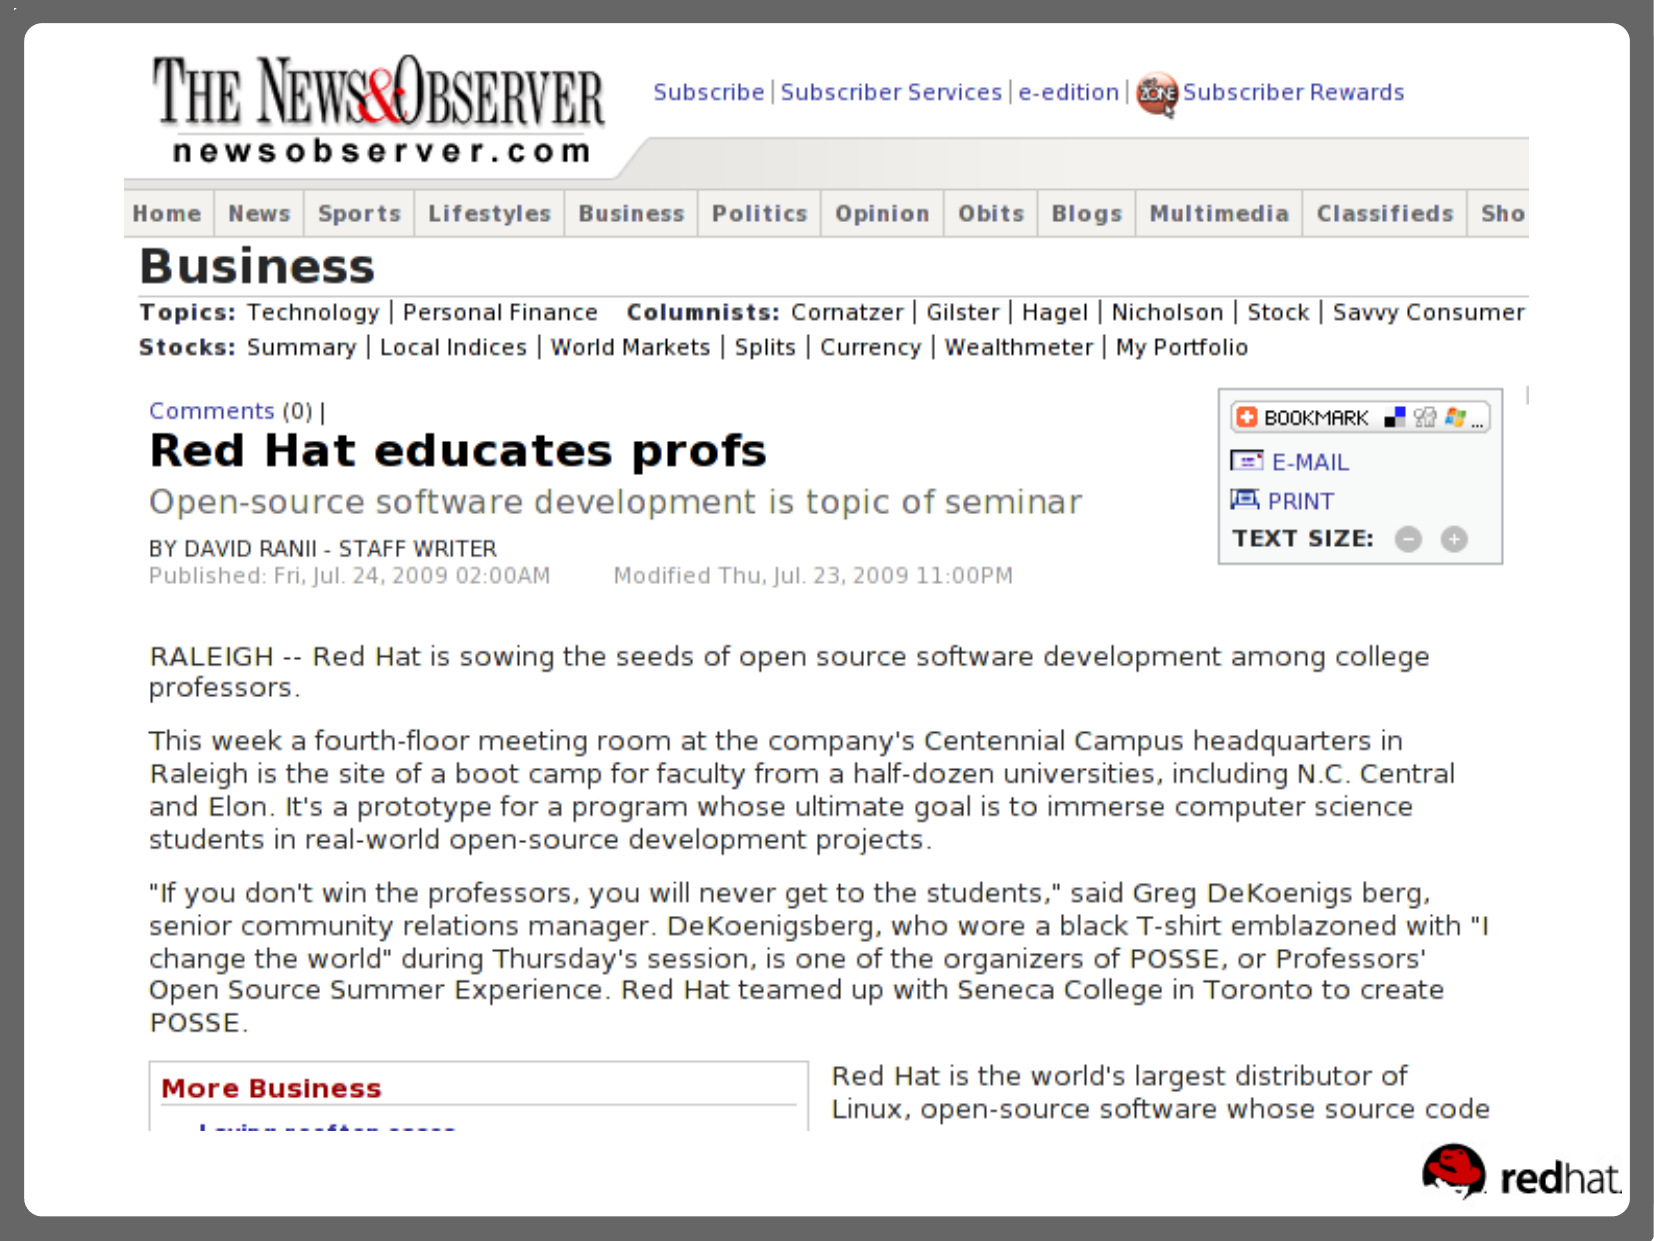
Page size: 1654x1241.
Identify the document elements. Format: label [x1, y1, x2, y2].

picture [1421, 1141, 1622, 1209]
picture [124, 43, 1529, 1131]
